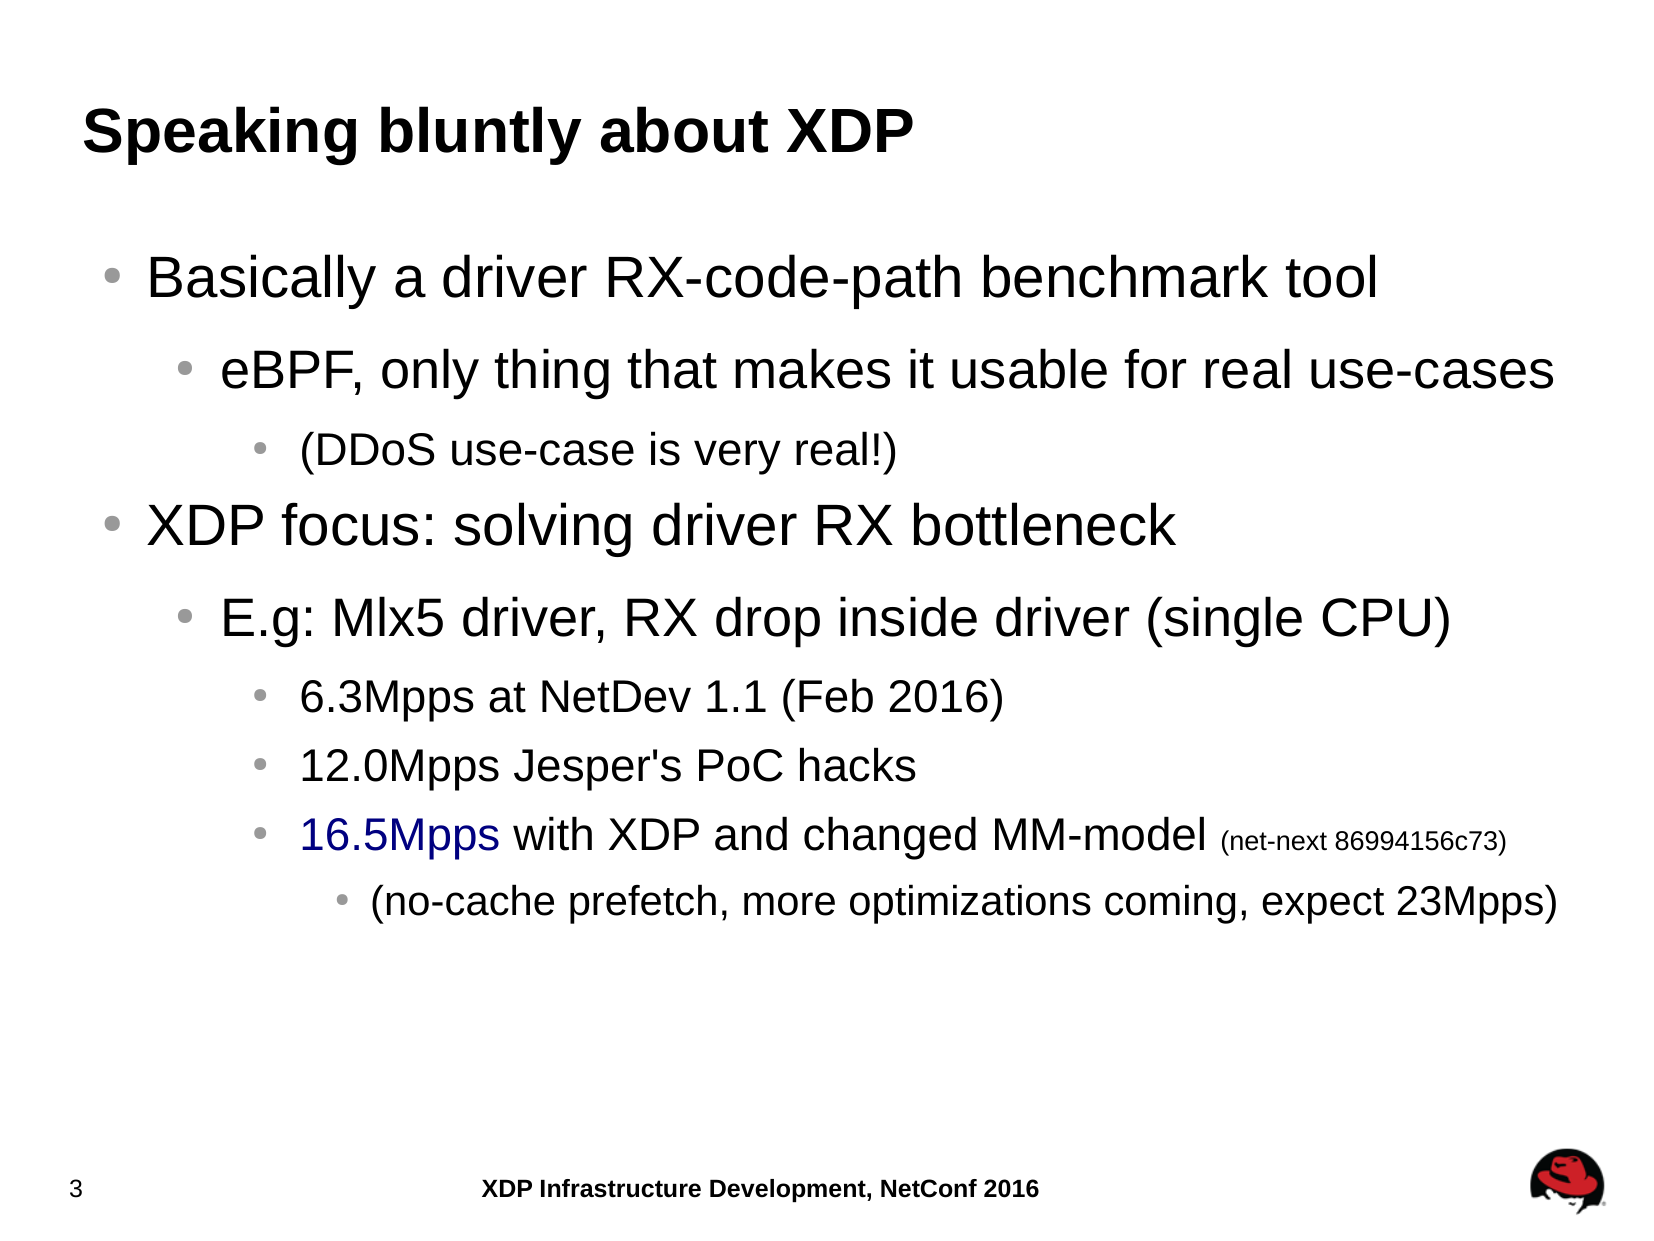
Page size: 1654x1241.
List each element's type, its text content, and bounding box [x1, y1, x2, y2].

picture [1529, 1146, 1612, 1224]
text_box [82, 36, 1571, 227]
list Basically a driver RX-code-path benchmark tool eBPF, only thing that makes it usable for real use-cases (DDoS use-case is very real!) XDP focus: solving driver RX bottleneck E.g: Mlx5 driver, RX drop inside driver (single CPU) 6.3Mpps at NetDev 1.1 (Feb 2016) 12.0Mpps Jesper's PoC hacks 16.5Mpps with XDP and changed MM-model (net-next 86994156c73) (no-cache prefetch, more optimizations coming, expect 23Mpps) [86, 244, 1575, 1039]
